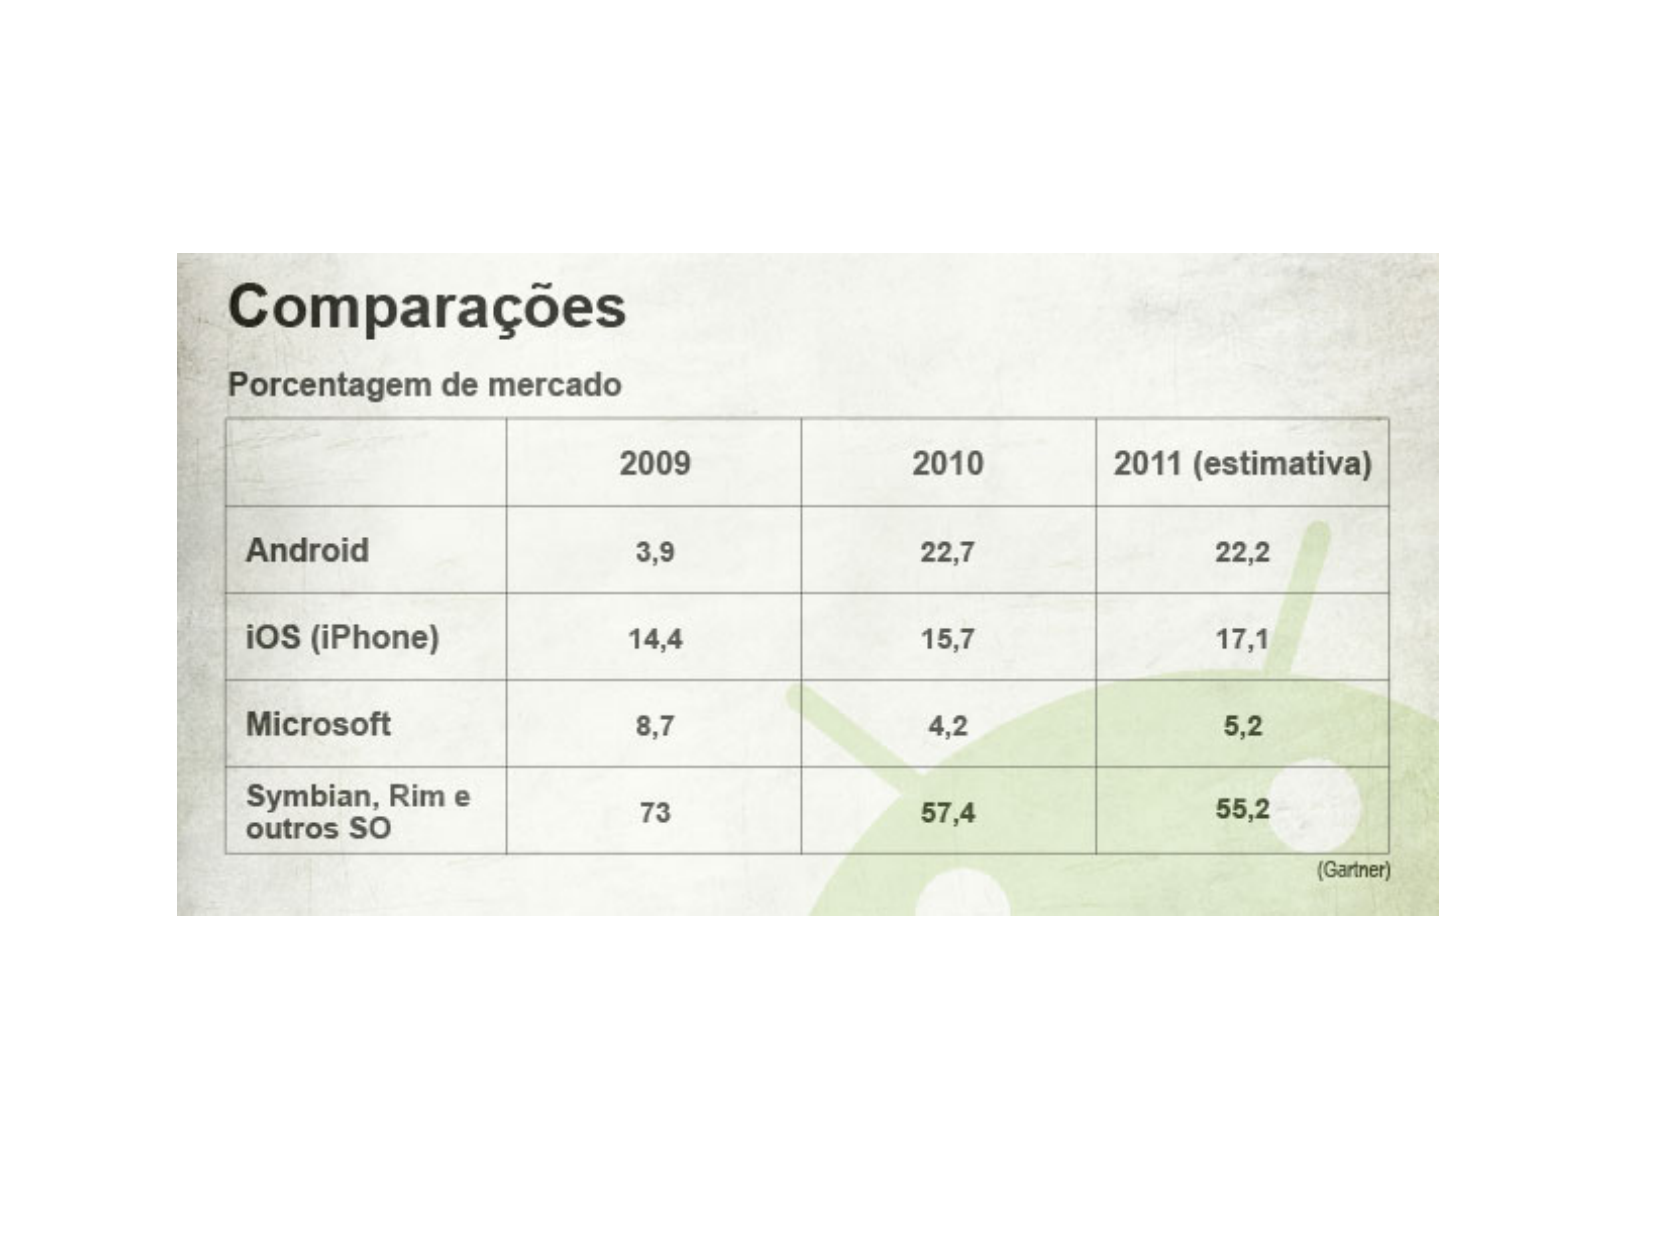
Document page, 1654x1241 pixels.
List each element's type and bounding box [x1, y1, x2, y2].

picture [177, 253, 1439, 916]
